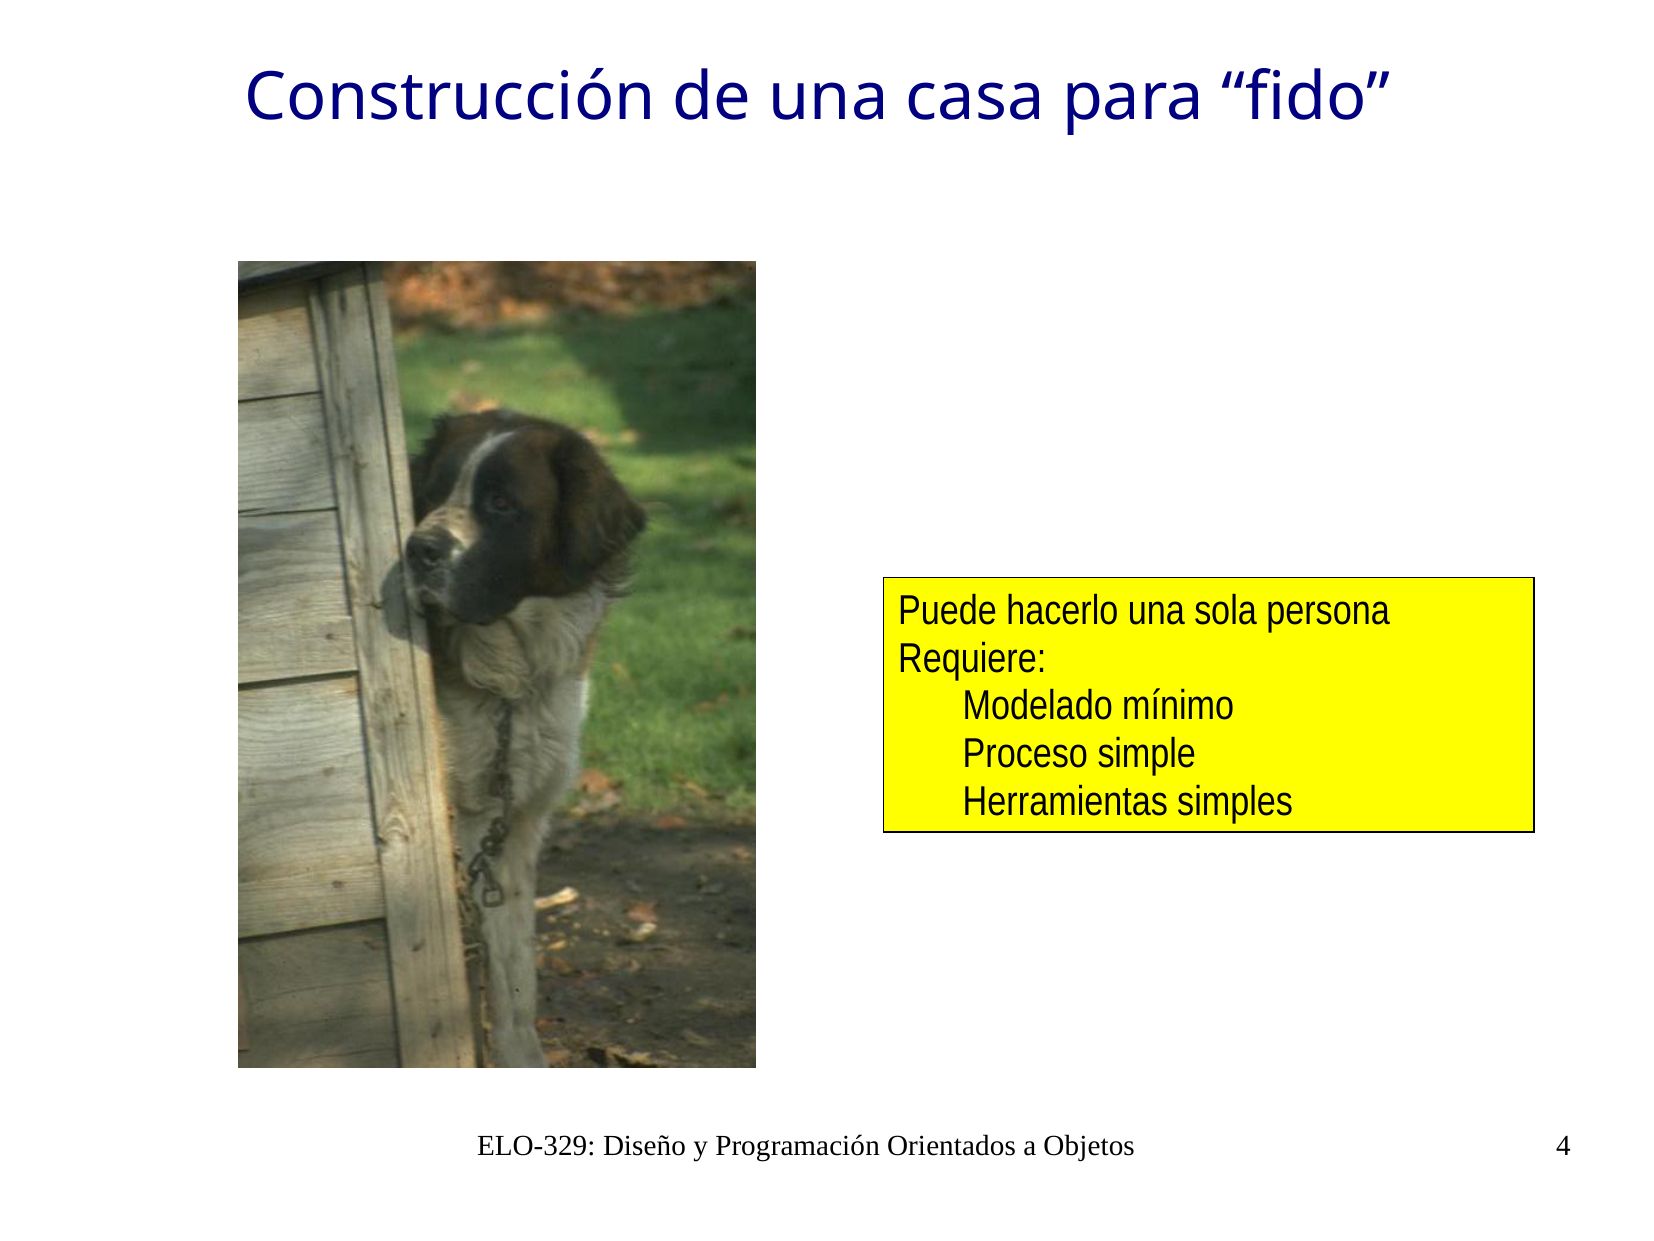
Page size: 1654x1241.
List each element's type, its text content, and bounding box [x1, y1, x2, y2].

title Construcción de una casa para “fido” [82, 43, 1571, 145]
text_box Puede hacerlo una sola persona Requiere: Modelado mínimo Proceso simple Herramientas simples [883, 577, 1534, 832]
picture [238, 261, 756, 1068]
